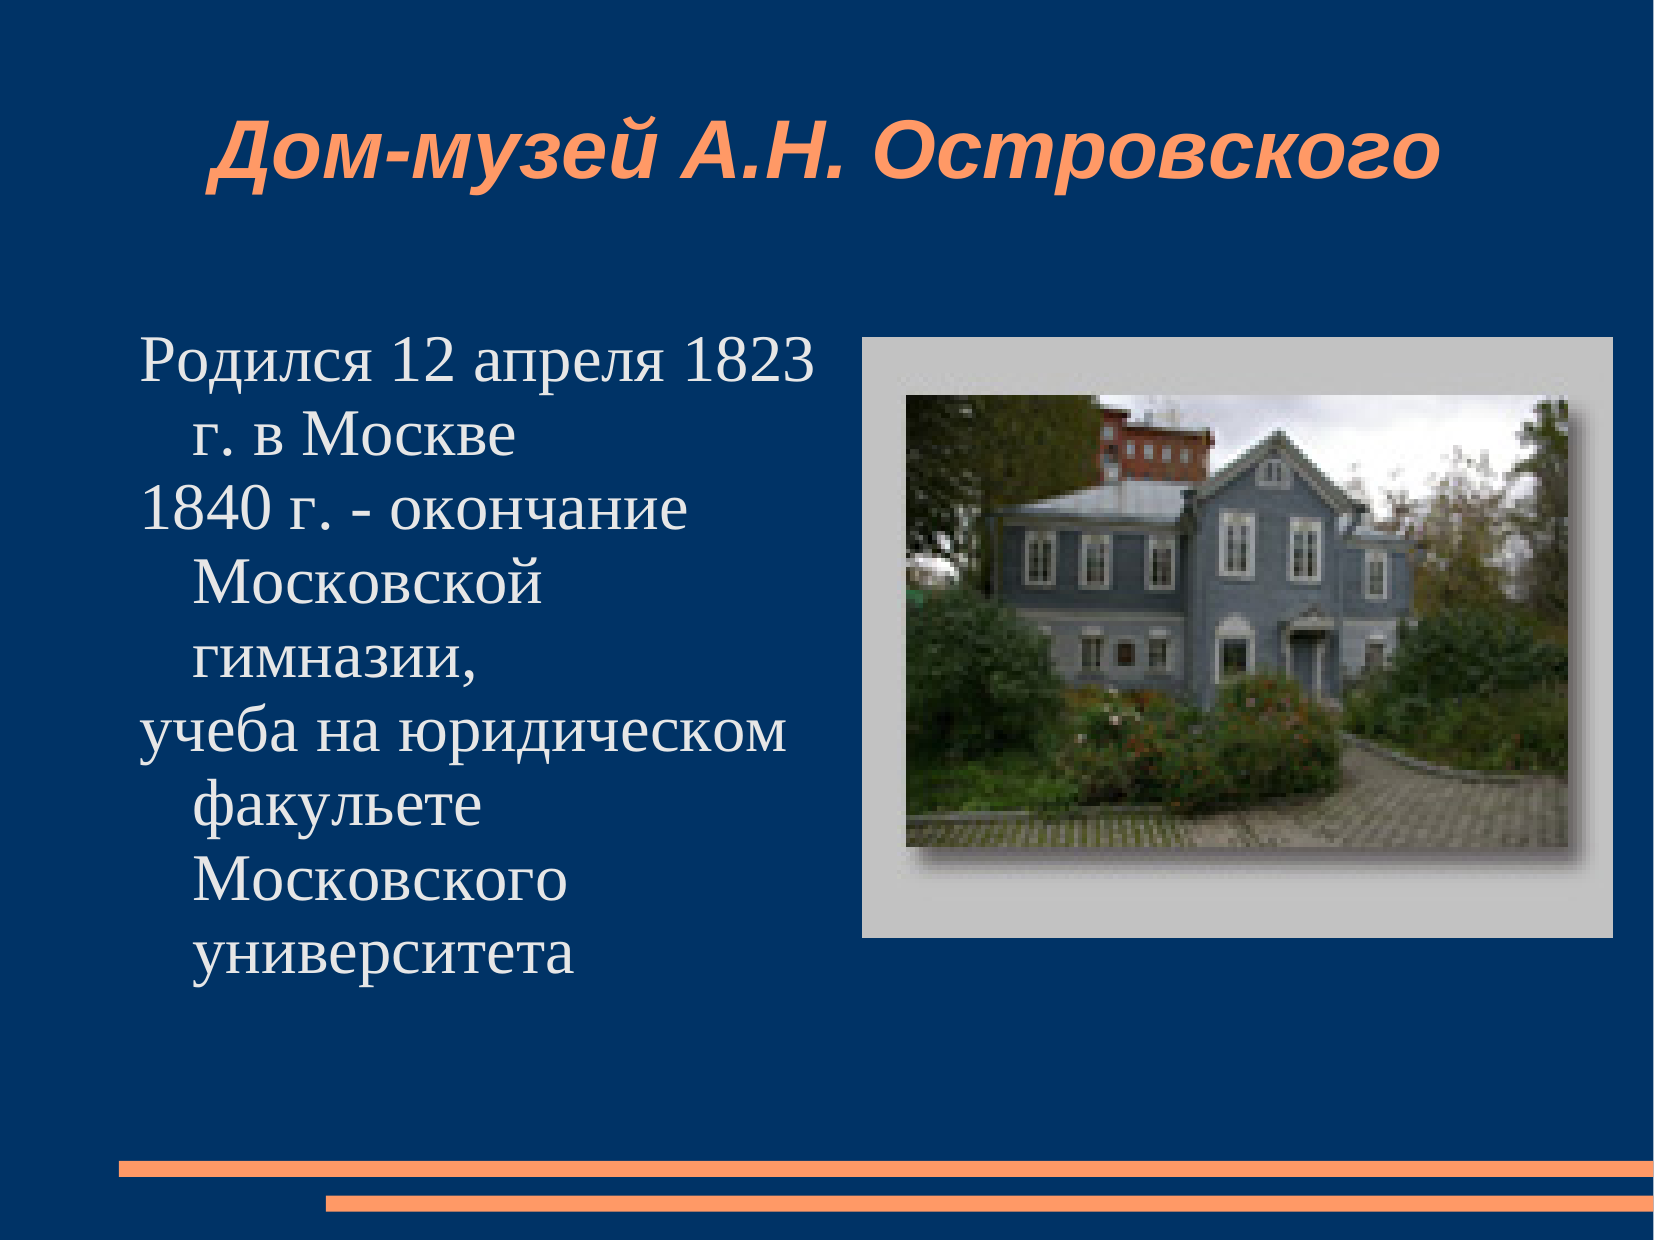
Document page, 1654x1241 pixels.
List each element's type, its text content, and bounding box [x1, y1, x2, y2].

picture [862, 337, 1613, 938]
list Родился 12 апреля 1823 г. в Москве 1840 г. - окончание Московской гимназии, учеба на юридическом факульете Московского университета [121, 322, 824, 1133]
title Дом-музей А.Н. Островского [121, 46, 1534, 254]
